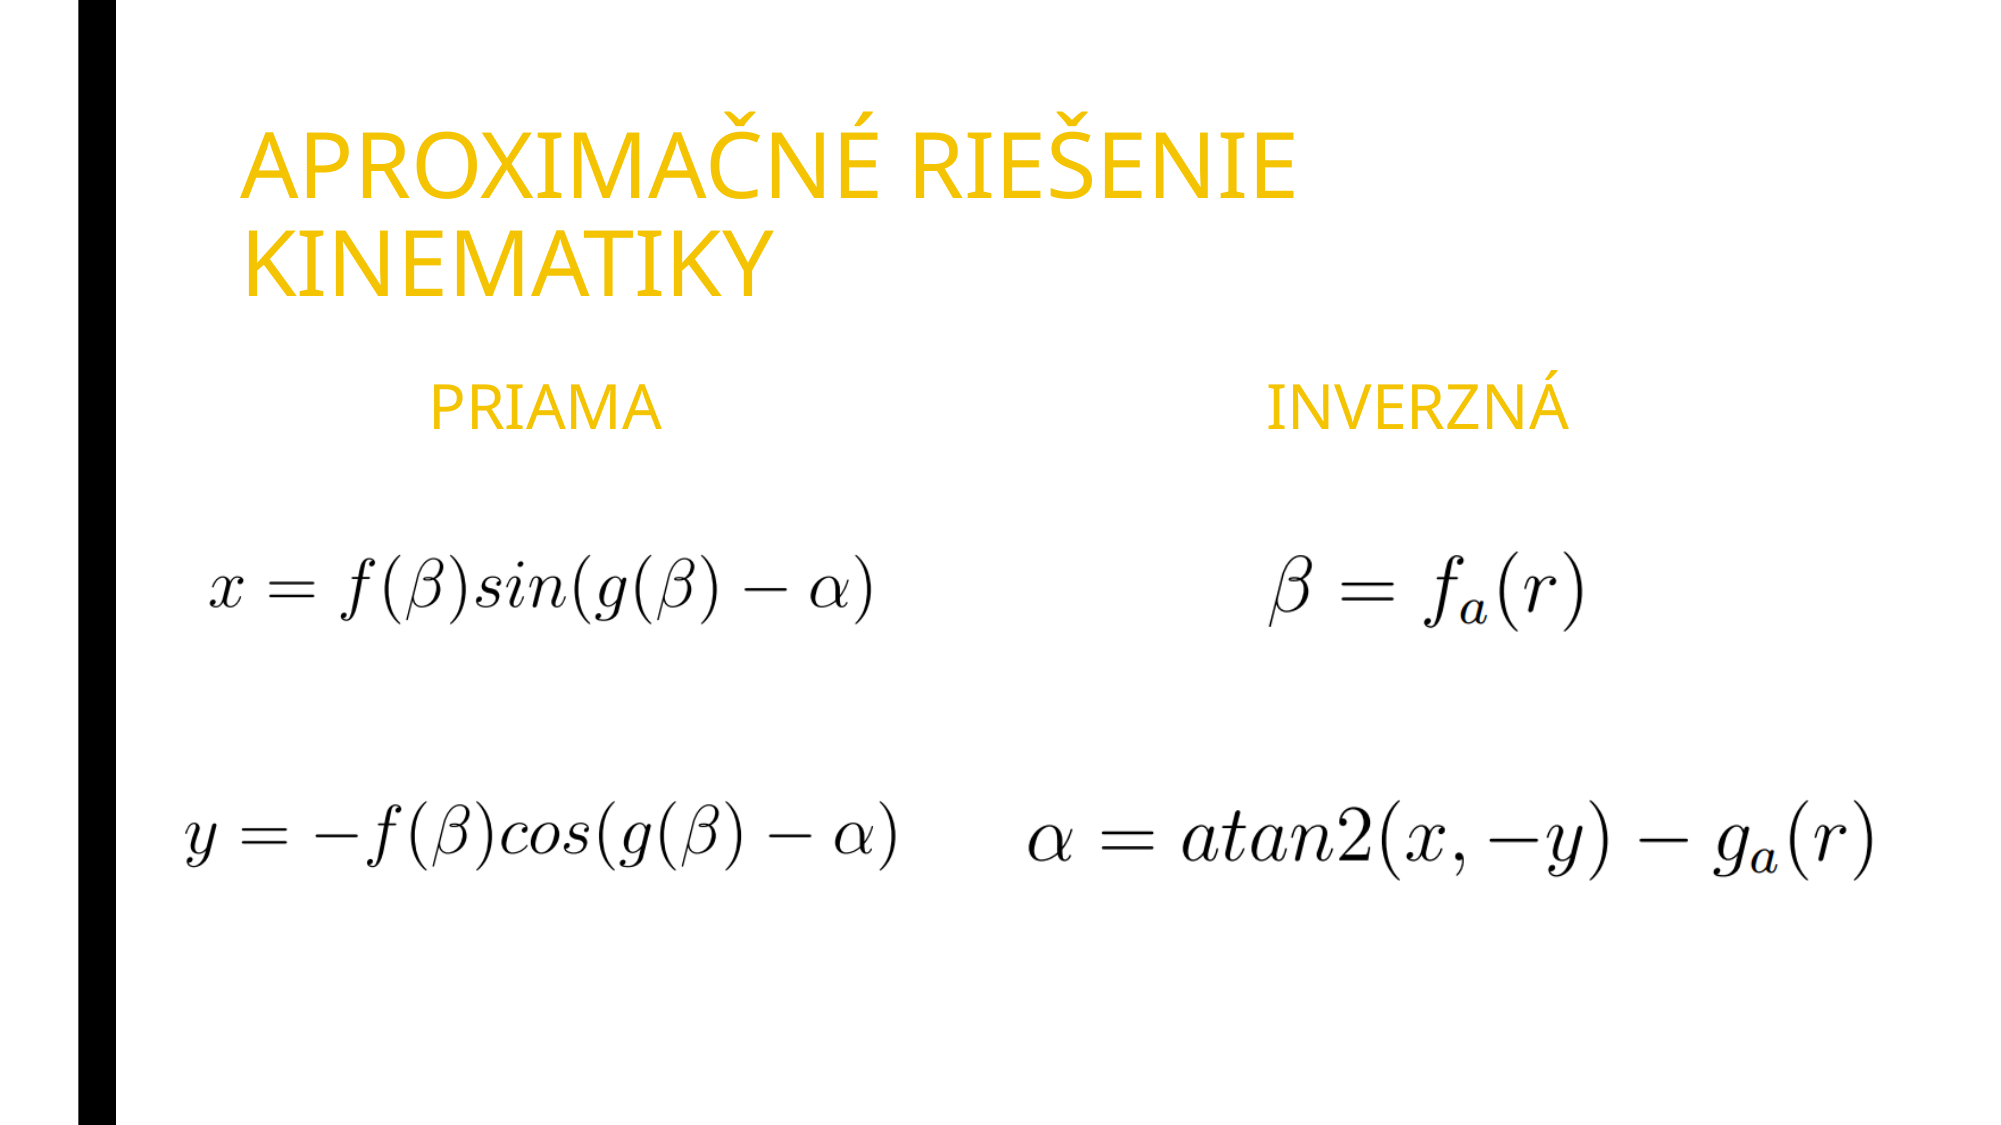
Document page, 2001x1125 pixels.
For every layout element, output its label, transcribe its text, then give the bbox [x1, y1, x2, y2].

list INVERZNÁ [1053, 314, 1783, 450]
title APROXIMAČNÉ RIEŠENIE KINEMATIKY [225, 112, 1800, 357]
picture [999, 785, 1899, 905]
list PRIAMA [181, 314, 911, 450]
picture [1202, 517, 1634, 676]
picture [149, 504, 923, 908]
